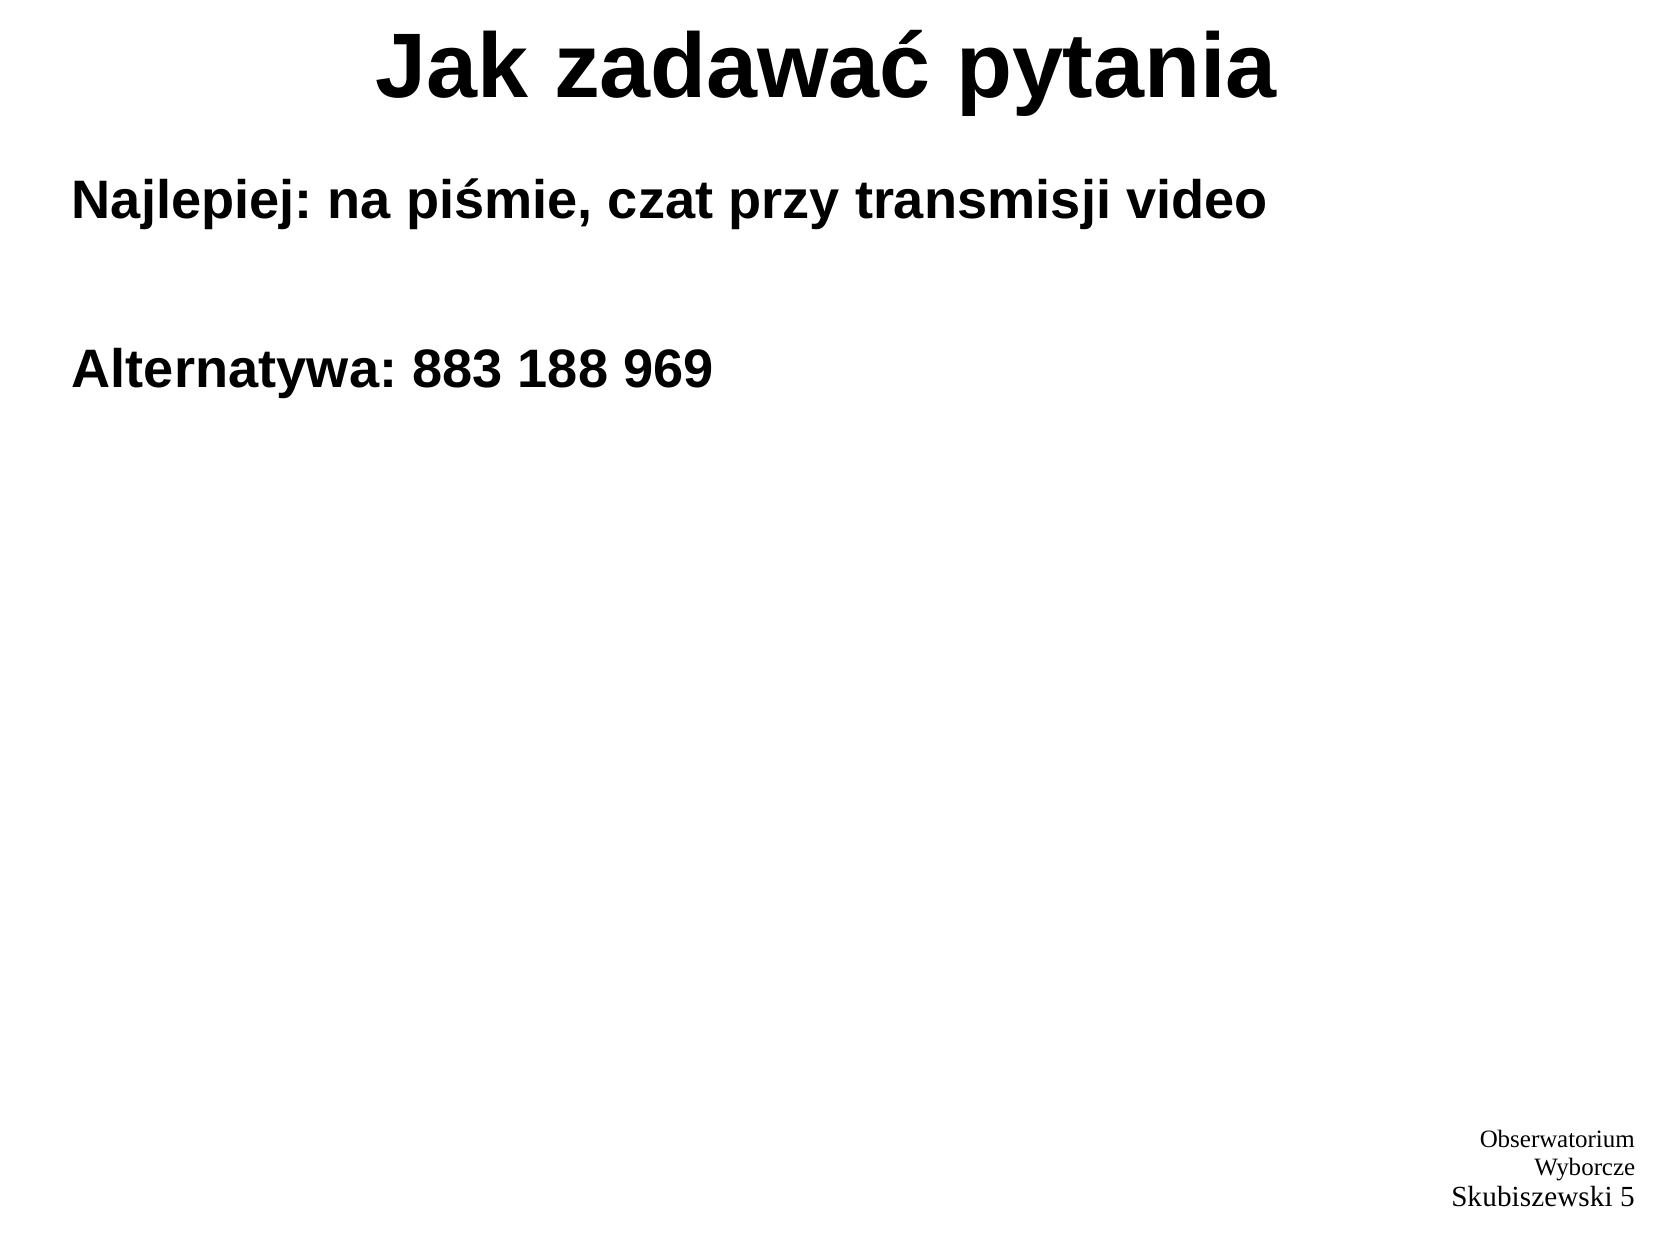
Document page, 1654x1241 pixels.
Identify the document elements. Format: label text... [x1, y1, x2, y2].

title Jak zadawać pytania [82, 15, 1571, 151]
subtitle Najlepiej: na piśmie, czat przy transmisji video Alternatywa: 883 188 969 [71, 169, 1561, 1171]
